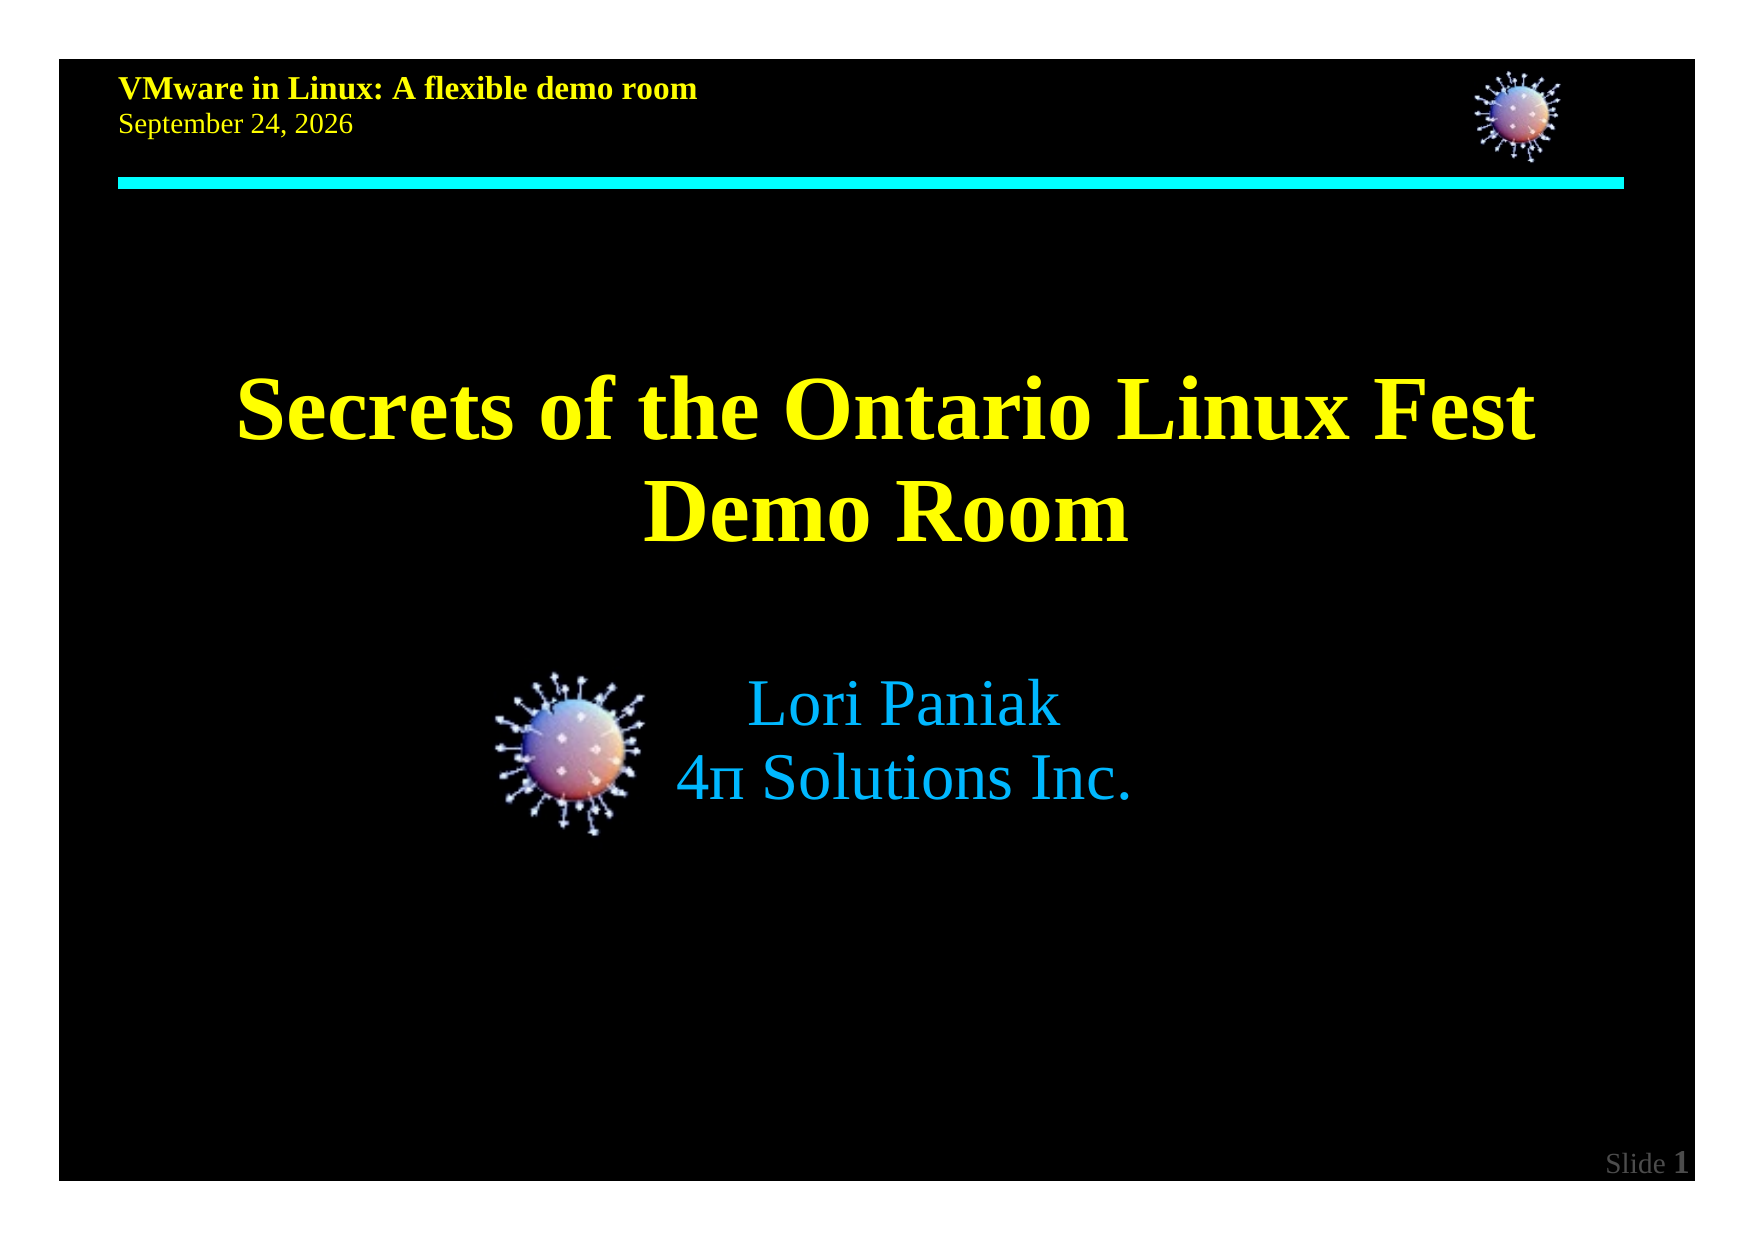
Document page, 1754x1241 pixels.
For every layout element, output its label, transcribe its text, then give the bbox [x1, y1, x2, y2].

title Secrets of the Ontario Linux Fest Demo Room [134, 321, 1640, 396]
picture [1464, 63, 1569, 174]
subtitle Lori Paniak 4п Solutions Inc. [134, 396, 1640, 1158]
picture [477, 658, 660, 857]
